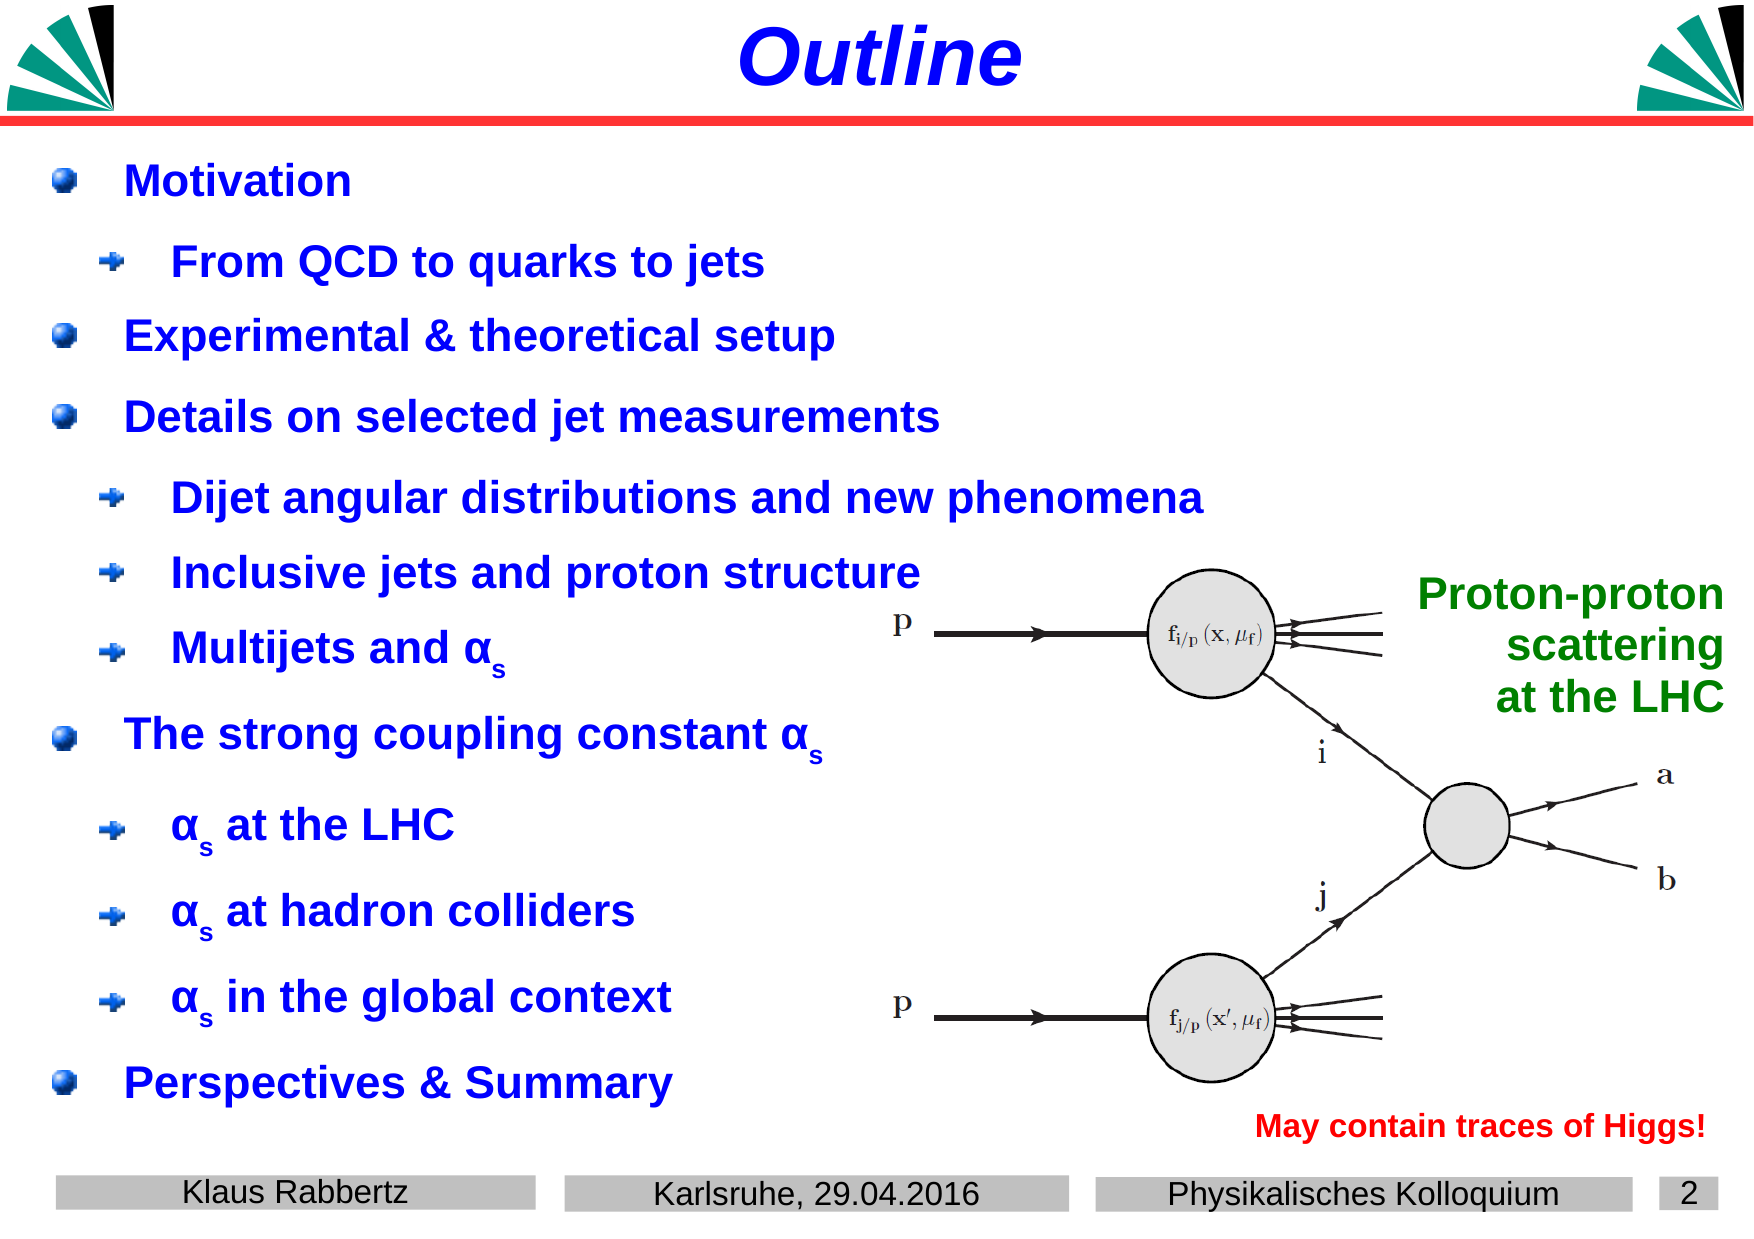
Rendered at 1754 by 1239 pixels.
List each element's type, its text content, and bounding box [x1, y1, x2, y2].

list Motivation From QCD to quarks to jets Experimental & theoretical setup Details on selected jet measurements Dijet angular distributions and new phenomena Inclusive jets and proton structure Multijets and αs The strong coupling constant αs αs at the LHC αs at hadron colliders αs in the global context Perspectives & Summary [40, 154, 1519, 1109]
picture [1637, 5, 1744, 112]
text_box Proton-proton scattering at the LHC [1405, 562, 1737, 728]
picture [7, 5, 114, 112]
text_box May contain traces of Higgs! [1243, 1101, 1718, 1151]
title Outline [129, 0, 1631, 114]
picture [1519, 728, 1711, 1085]
